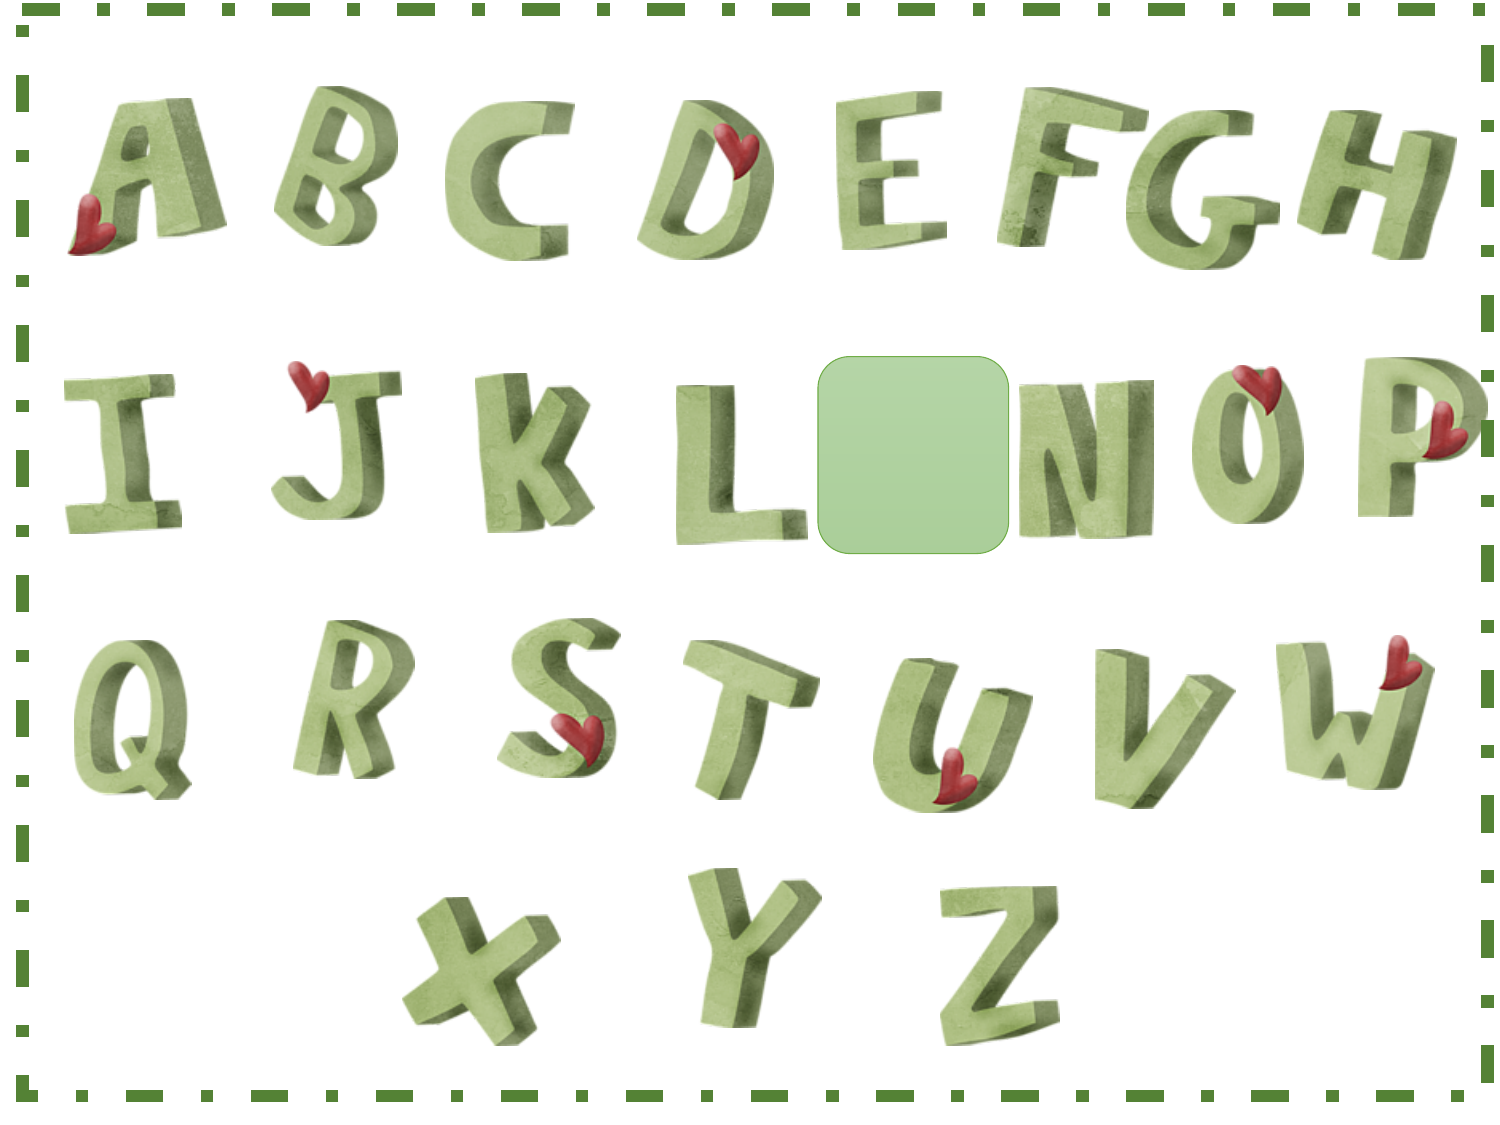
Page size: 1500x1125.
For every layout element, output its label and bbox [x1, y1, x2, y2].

text_box [817, 356, 1009, 554]
picture [293, 620, 415, 779]
picture [497, 618, 621, 778]
picture [688, 868, 822, 1028]
picture [836, 91, 947, 250]
picture [940, 886, 1060, 1046]
picture [445, 101, 575, 261]
picture [637, 100, 774, 260]
picture [873, 658, 1033, 813]
picture [997, 87, 1280, 270]
picture [1297, 110, 1457, 260]
picture [64, 374, 182, 534]
picture [676, 385, 808, 545]
picture [1095, 649, 1236, 809]
picture [1019, 380, 1154, 539]
picture [74, 640, 192, 800]
picture [1192, 365, 1304, 524]
picture [274, 86, 398, 246]
picture [683, 640, 820, 800]
picture [1276, 635, 1435, 790]
picture [271, 361, 402, 520]
picture [475, 373, 595, 533]
picture [67, 98, 227, 257]
picture [1358, 357, 1488, 517]
picture [402, 897, 561, 1046]
